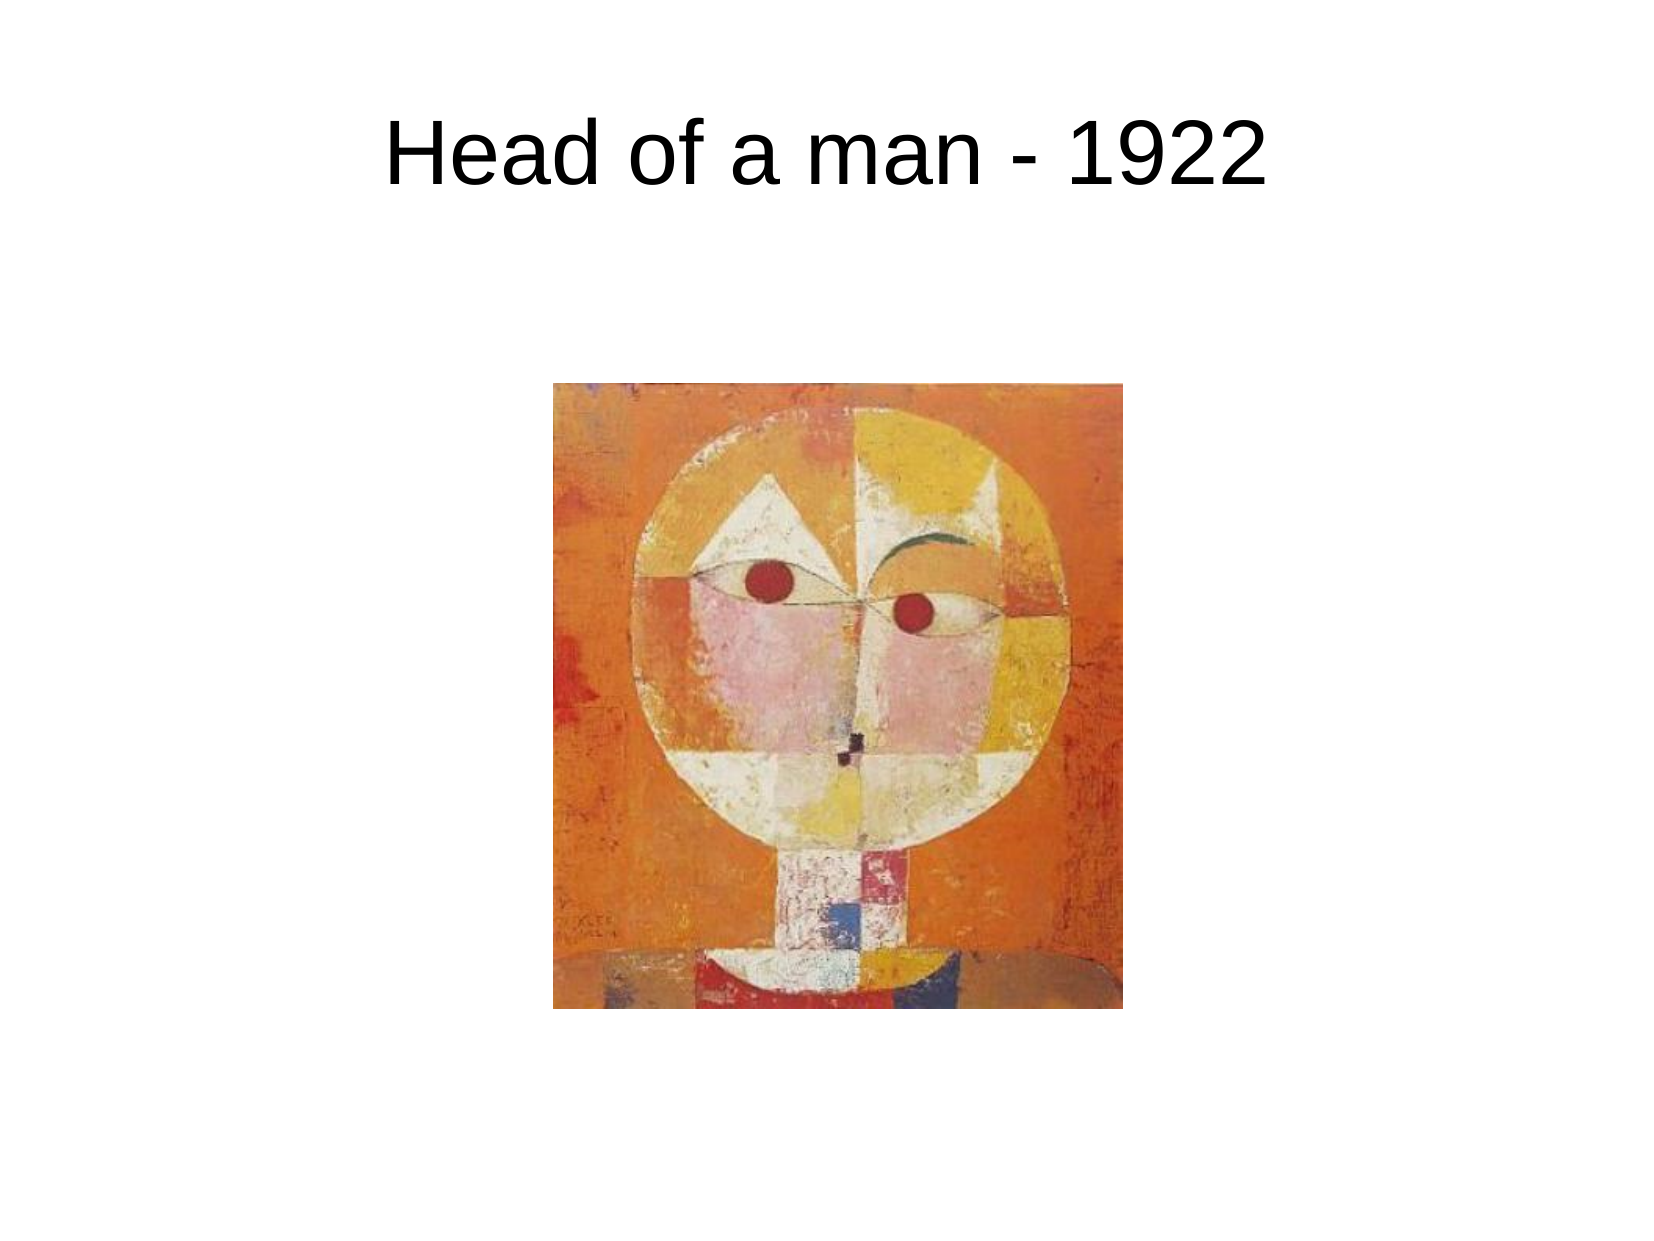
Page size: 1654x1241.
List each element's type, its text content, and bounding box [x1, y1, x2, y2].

title Head of a man - 1922 [82, 56, 1571, 250]
picture [553, 383, 1123, 1009]
